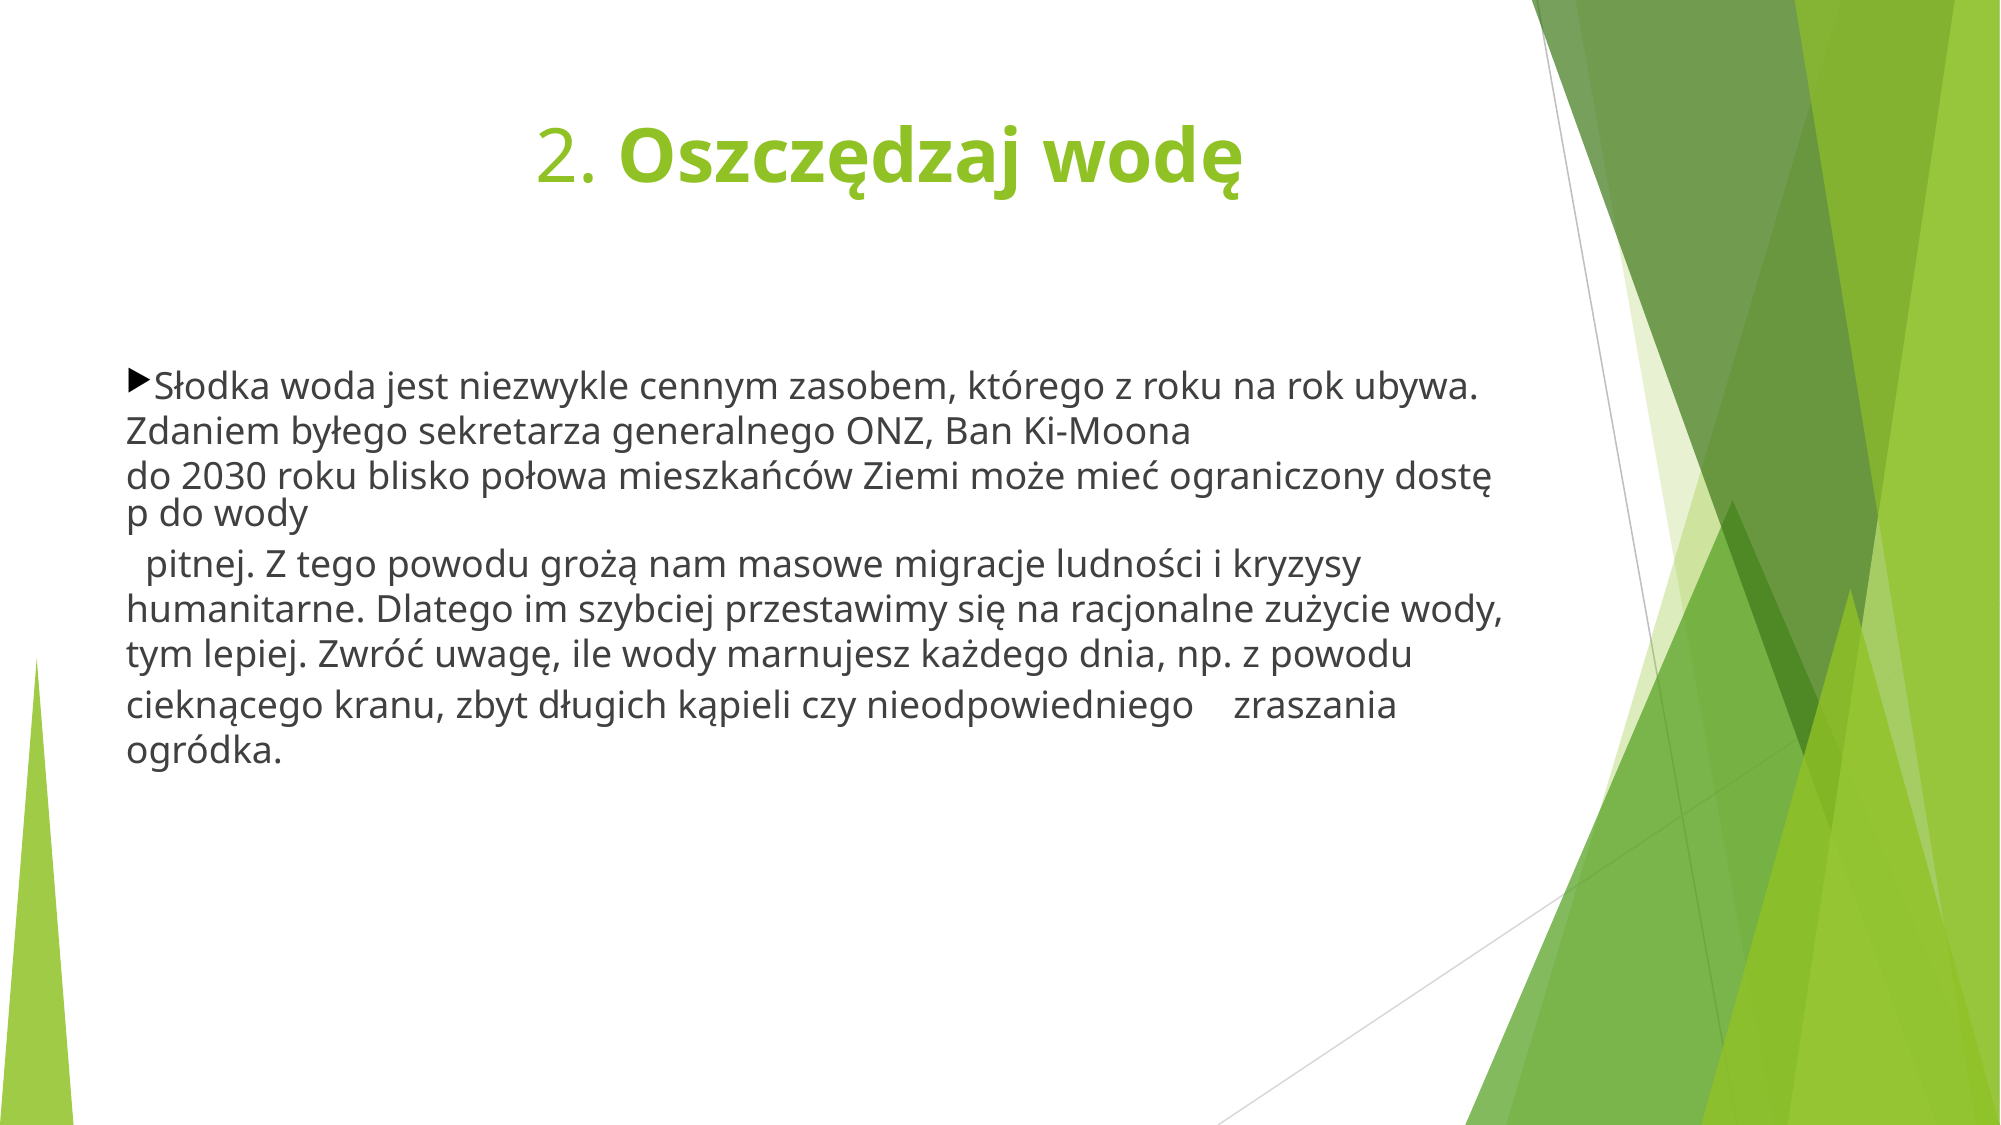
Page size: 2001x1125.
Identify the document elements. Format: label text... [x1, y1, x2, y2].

list Słodka woda jest niezwykle cennym zasobem, którego z roku na rok ubywa. Zdaniem byłego sekretarza generalnego ONZ, Ban Ki-Moona do 2030 roku blisko połowa mieszkańców Ziemi może mieć ograniczony dostęp do wody pitnej. Z tego powodu grożą nam masowe migracje ludności i kryzysy humanitarne. Dlatego im szybciej przestawimy się na racjonalne zużycie wody, tym lepiej. Zwróć uwagę, ile wody marnujesz każdego dnia, np. z powodu cieknącego kranu, zbyt długich kąpieli czy nieodpowiedniego zraszania ogródka. [111, 354, 1522, 992]
title 2. Oszczędzaj wodę [111, 99, 1522, 317]
